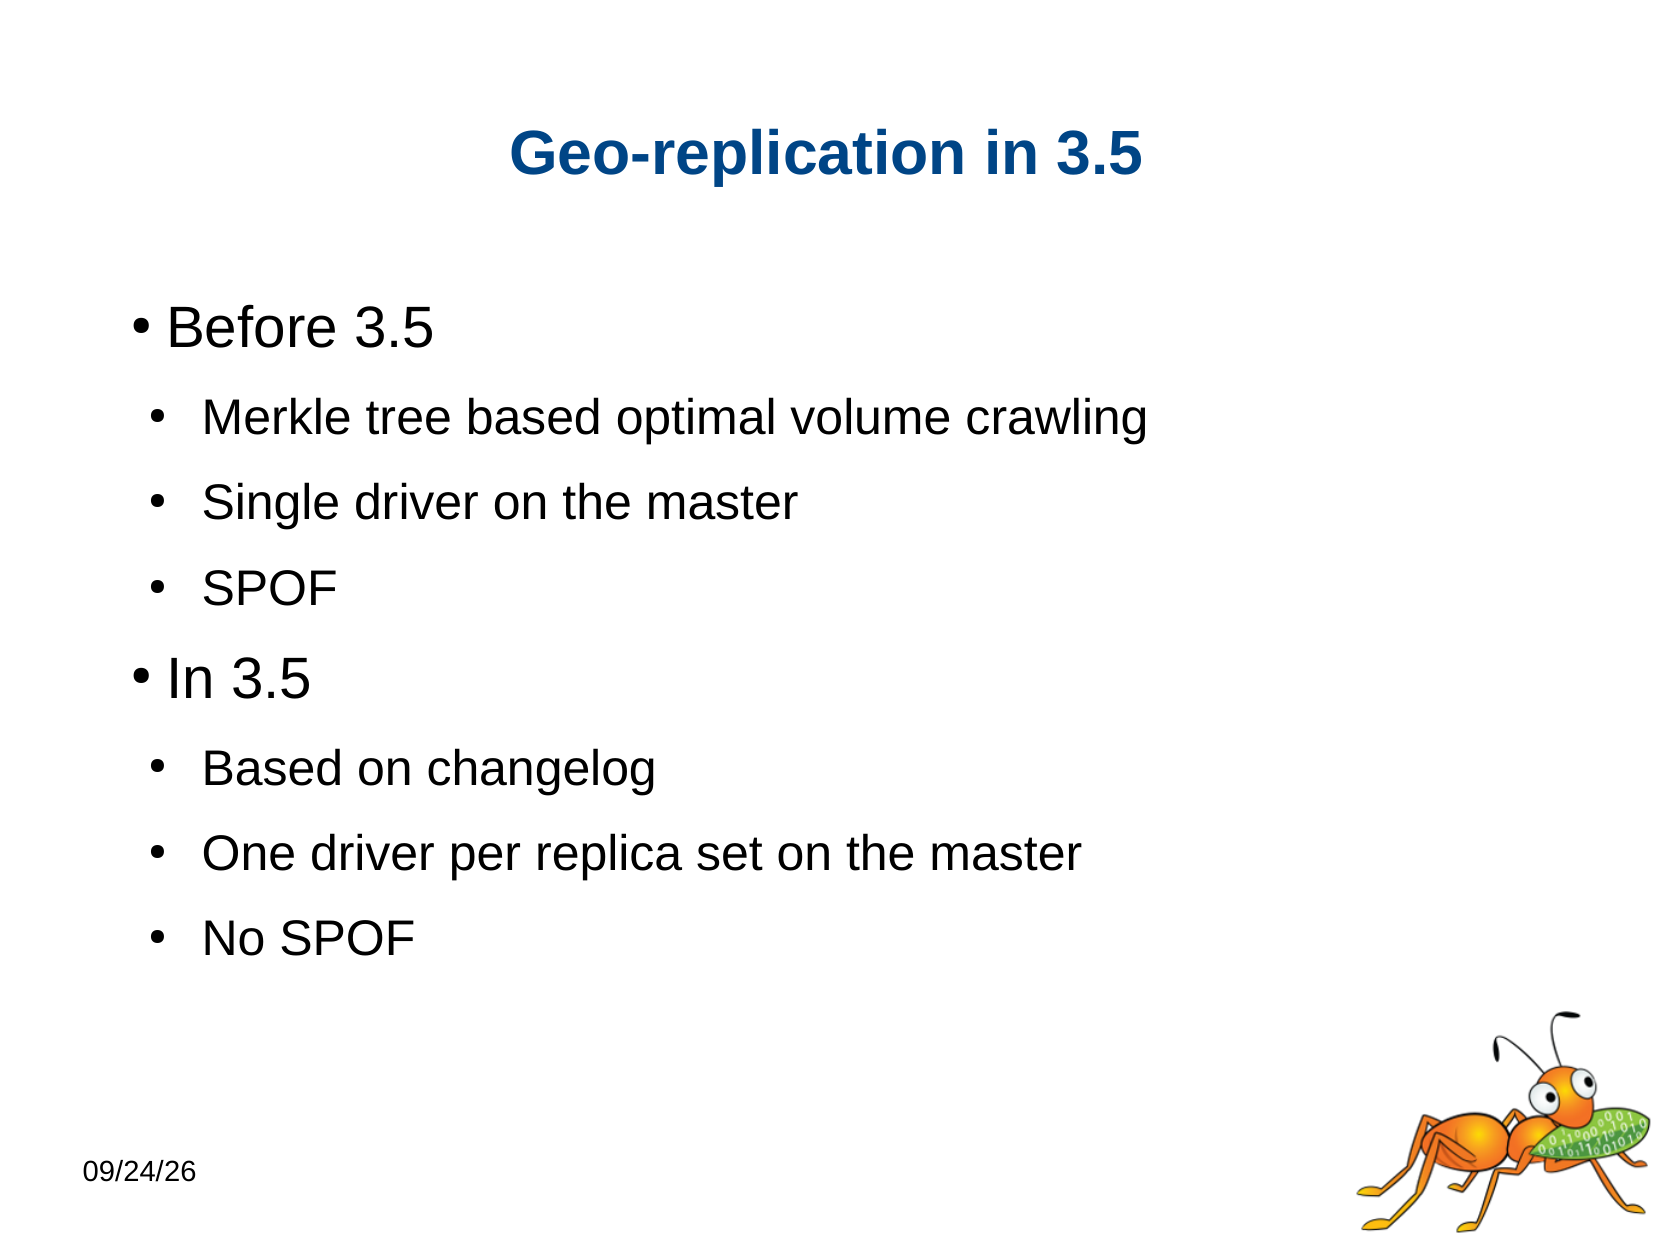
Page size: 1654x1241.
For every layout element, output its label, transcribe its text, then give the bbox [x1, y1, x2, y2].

title Geo-replication in 3.5 [82, 49, 1571, 257]
list Before 3.5 Merkle tree based optimal volume crawling Single driver on the master SPOF In 3.5 Based on changelog One driver per replica set on the master No SPOF [130, 294, 1619, 1120]
picture [1353, 1009, 1654, 1235]
